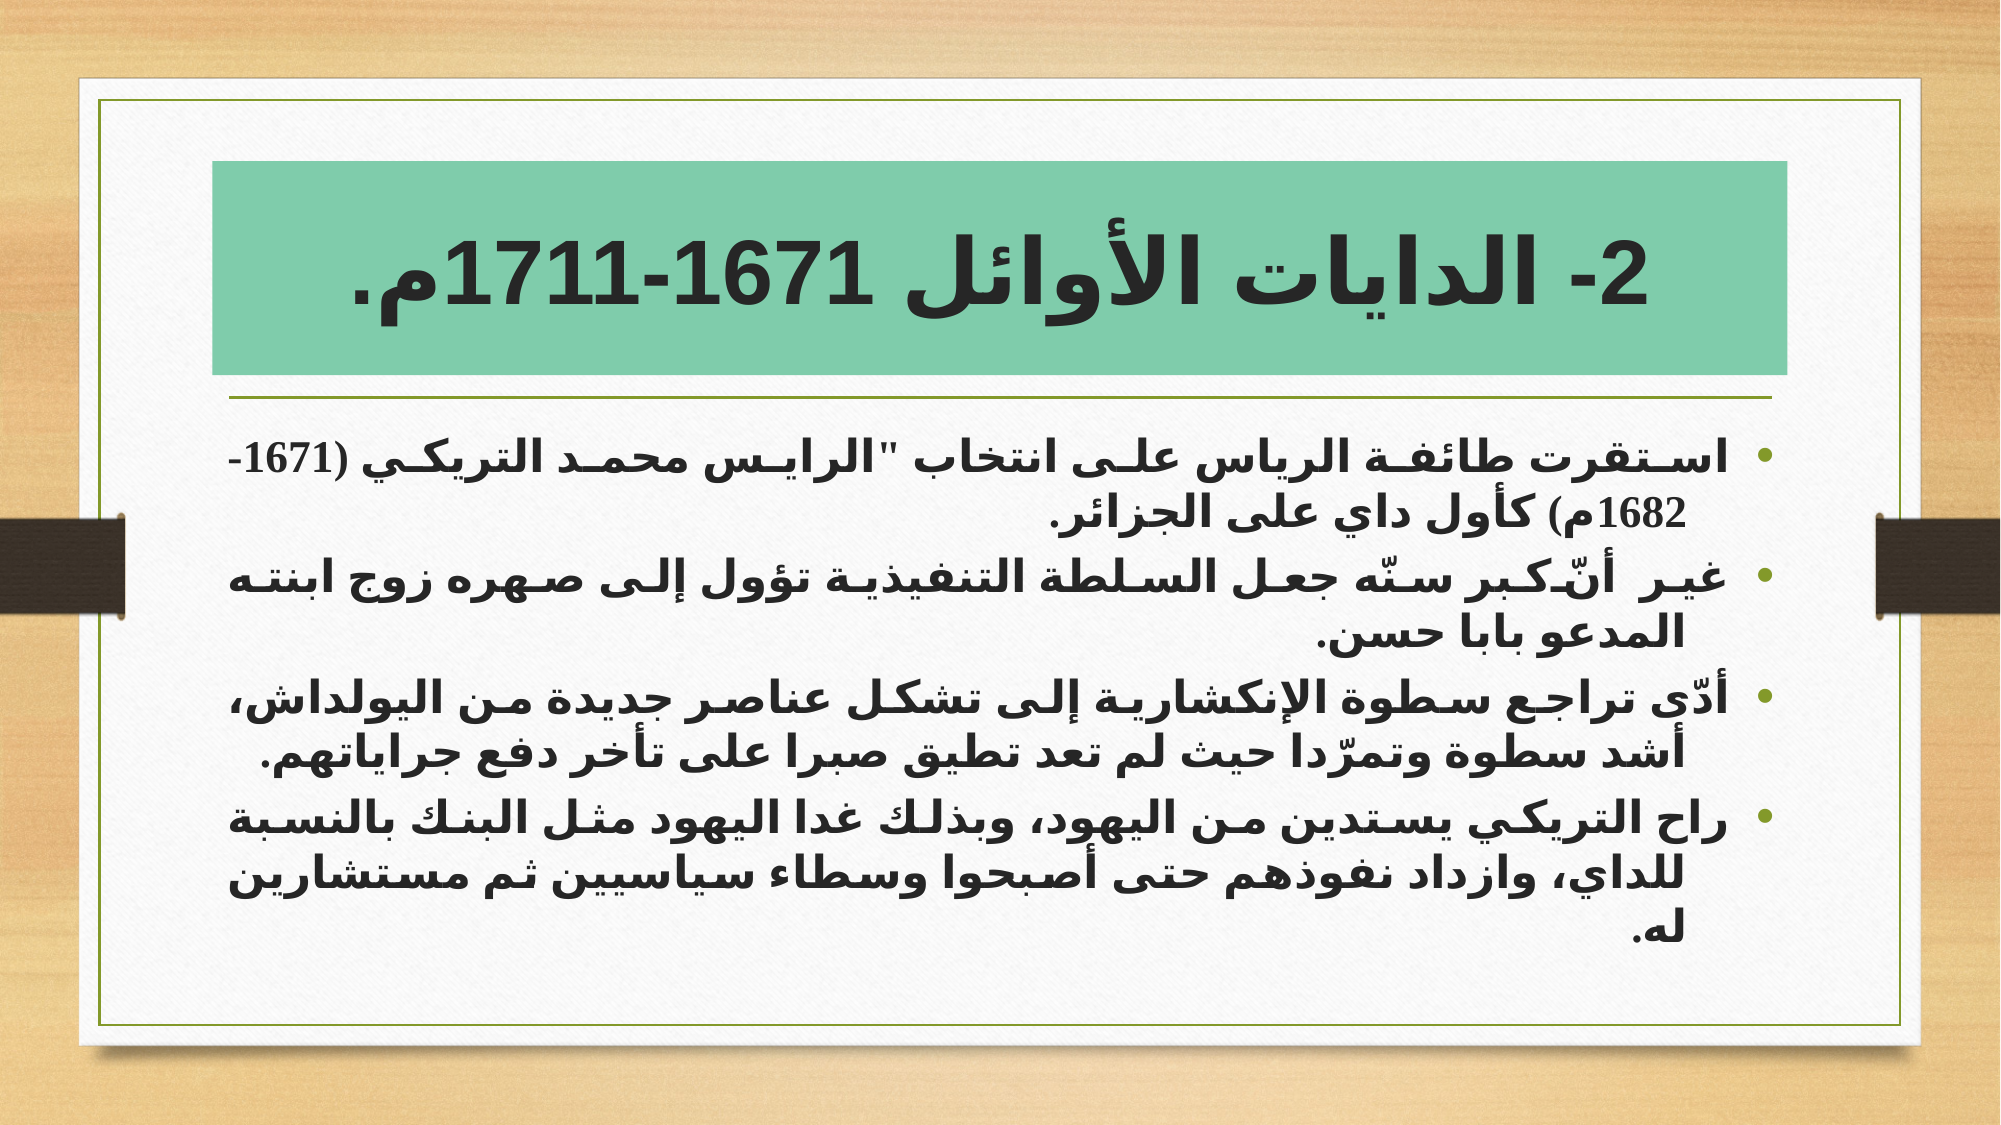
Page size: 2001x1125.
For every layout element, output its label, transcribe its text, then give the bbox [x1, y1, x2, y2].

title 2- الدايات الأوائل 1671-1711م. [212, 161, 1788, 376]
list استقرت طائفة الرياس على انتخاب "الرايس محمد التريكي (1671-1682م) كأول داي على الجزائر. غير أنّ كبر سنّه جعل السلطة التنفيذية تؤول إلى صهره زوج ابنته المدعو بابا حسن. أدّى تراجع سطوة الإنكشارية إلى تشكل عناصر جديدة من اليولداش، أشد سطوة وتمرّدا حيث لم تعد تطيق صبرا على تأخر دفع جراياتهم. راح التريكي يستدين من اليهود، وبذلك غدا اليهود مثل البنك بالنسبة للداي، وازداد نفوذهم حتى أصبحوا وسطاء سياسيين ثم مستشارين له. [212, 419, 1788, 964]
